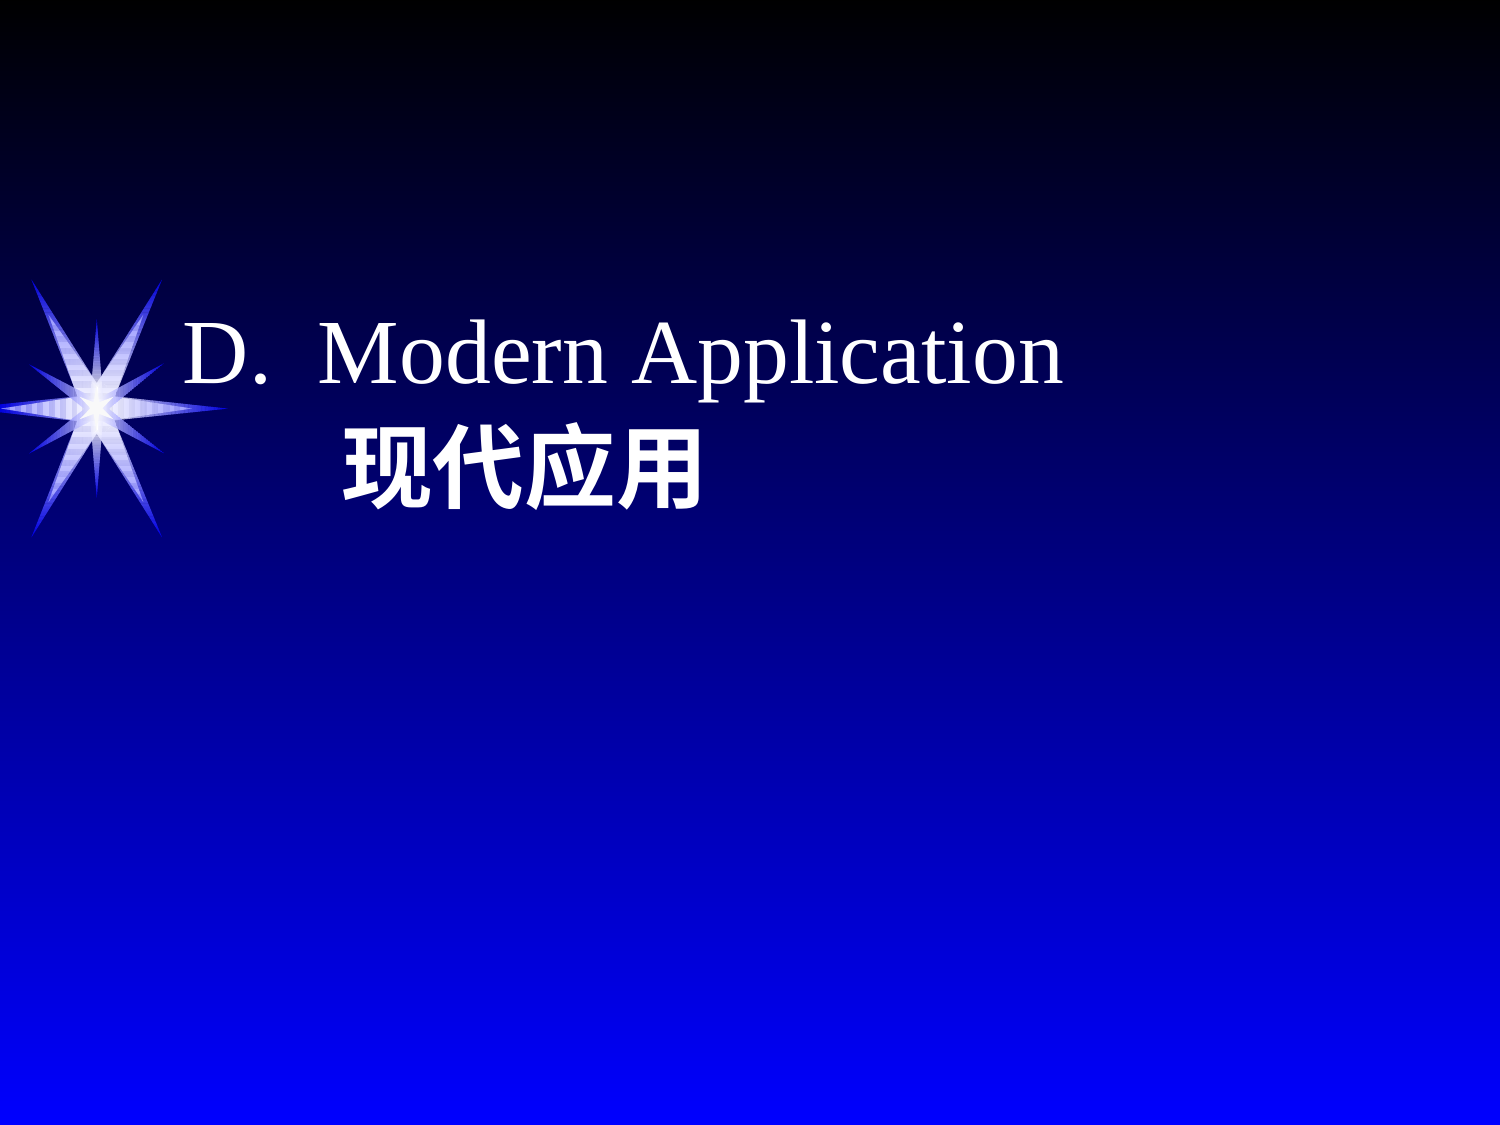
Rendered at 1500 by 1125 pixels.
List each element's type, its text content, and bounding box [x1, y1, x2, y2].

title D. Modern Application 现代应用 [167, 290, 1368, 541]
